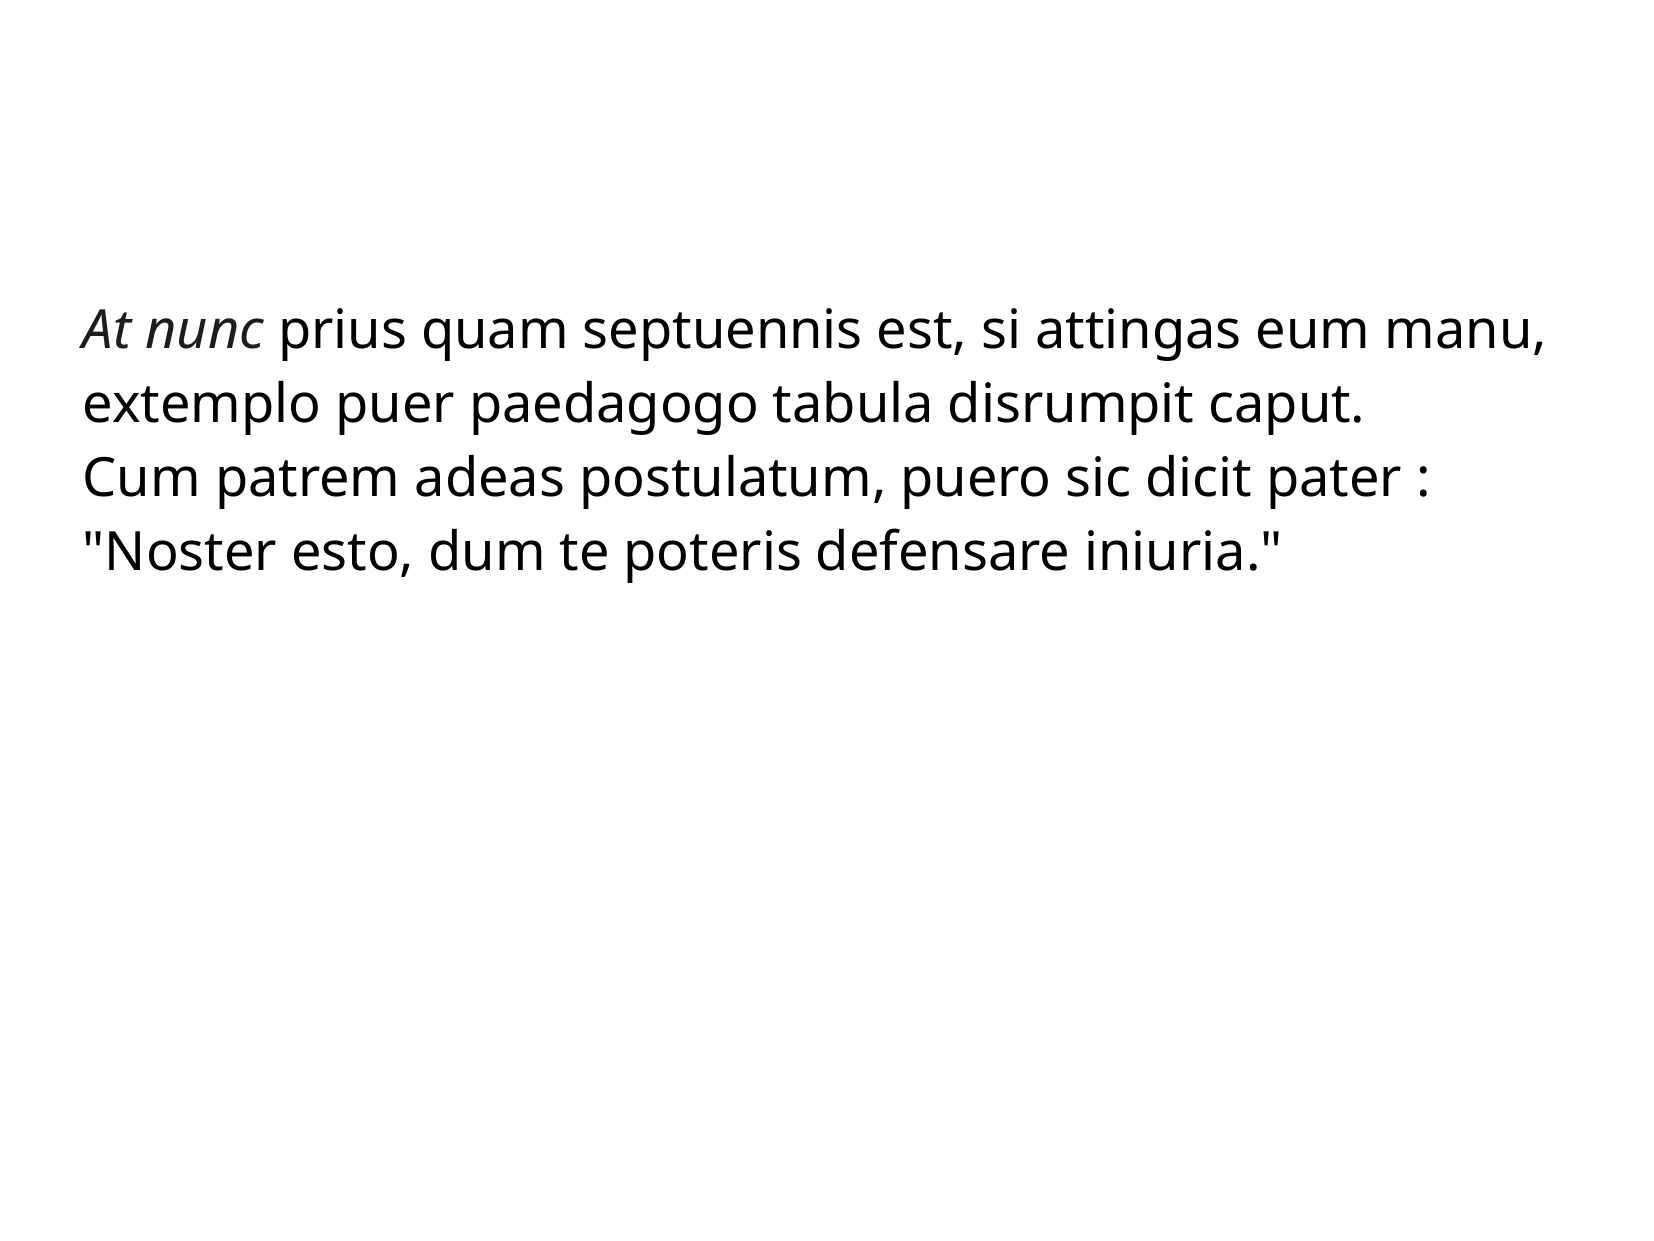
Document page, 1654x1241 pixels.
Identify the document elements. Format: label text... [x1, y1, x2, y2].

list At nunc prius quam septuennis est, si attingas eum manu, extemplo puer paedagogo tabula disrumpit caput. Cum patrem adeas postulatum, puero sic dicit pater : "Noster esto, dum te poteris defensare iniuria." [82, 290, 1571, 1010]
